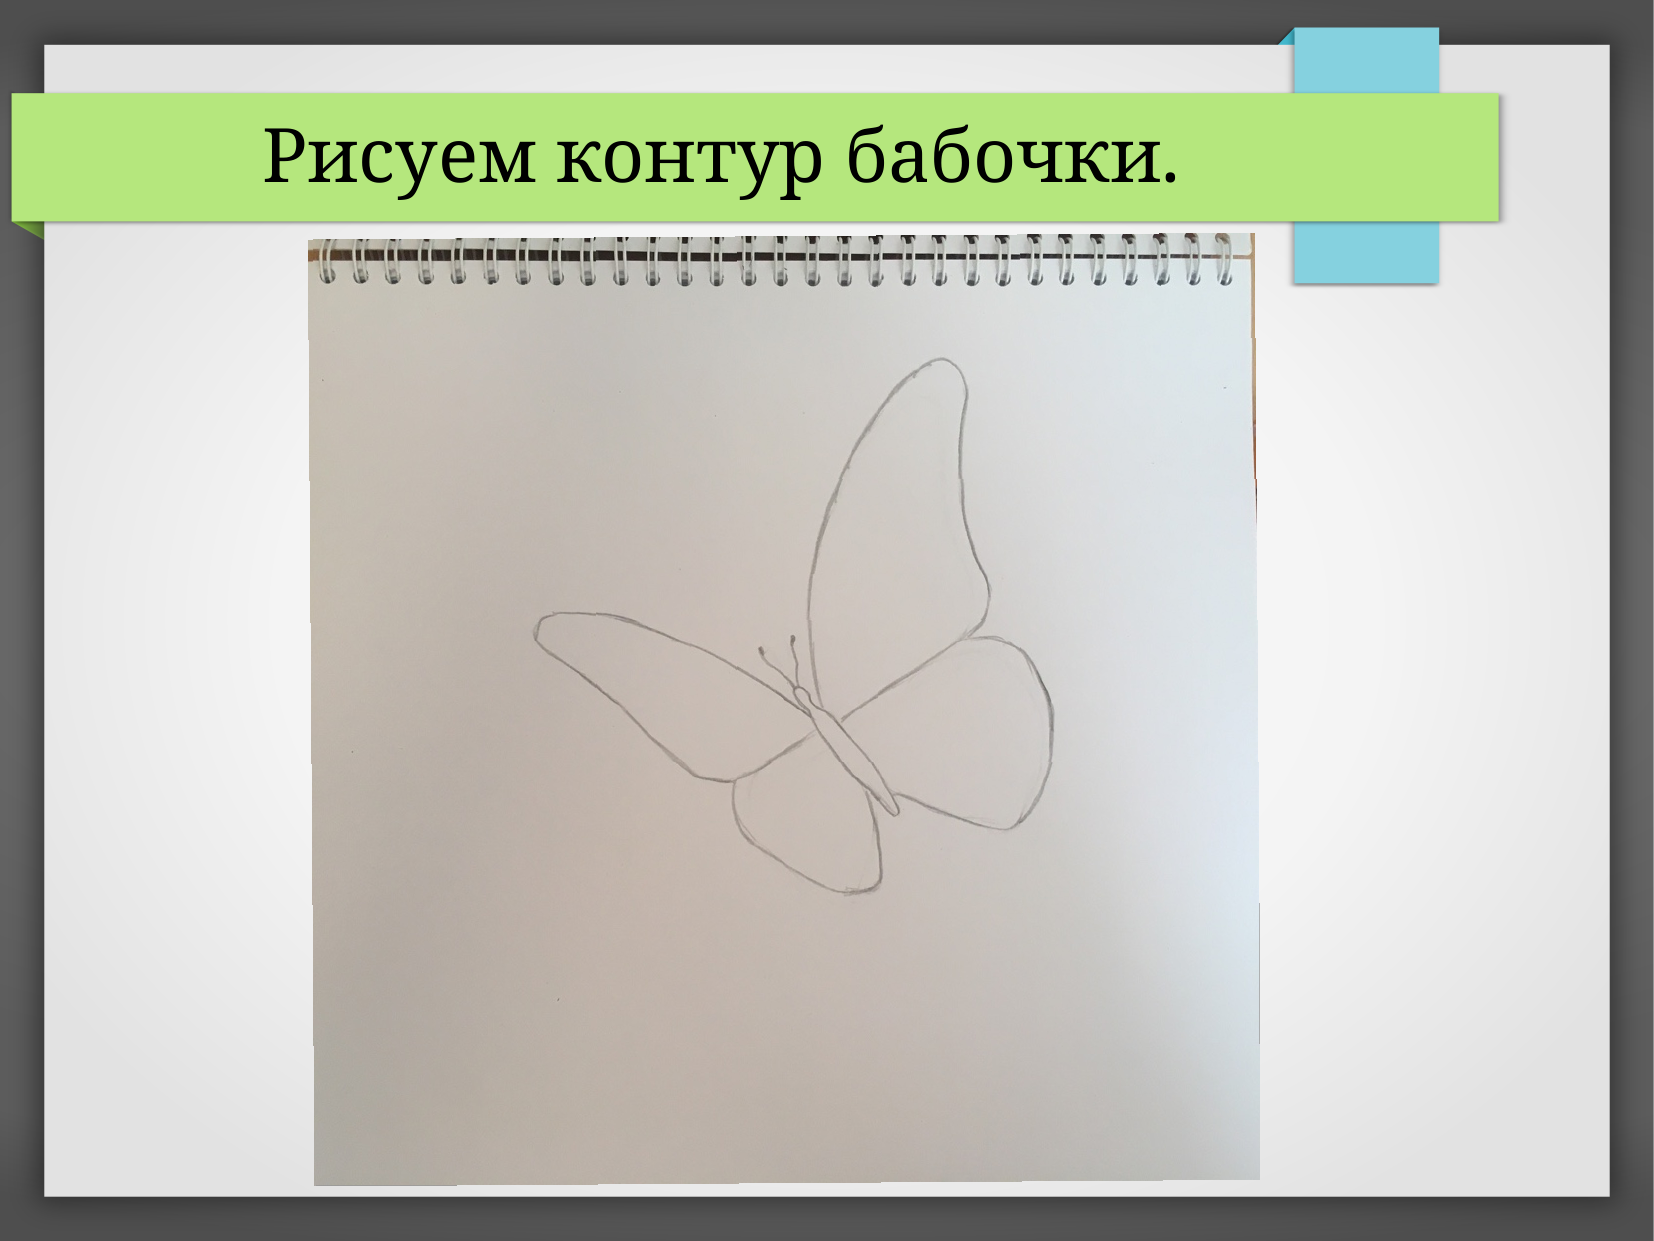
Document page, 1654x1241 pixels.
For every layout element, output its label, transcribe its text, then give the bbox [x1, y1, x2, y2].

title Рисуем контур бабочки. [82, 94, 1264, 213]
picture [0, 0, 1654, 1241]
